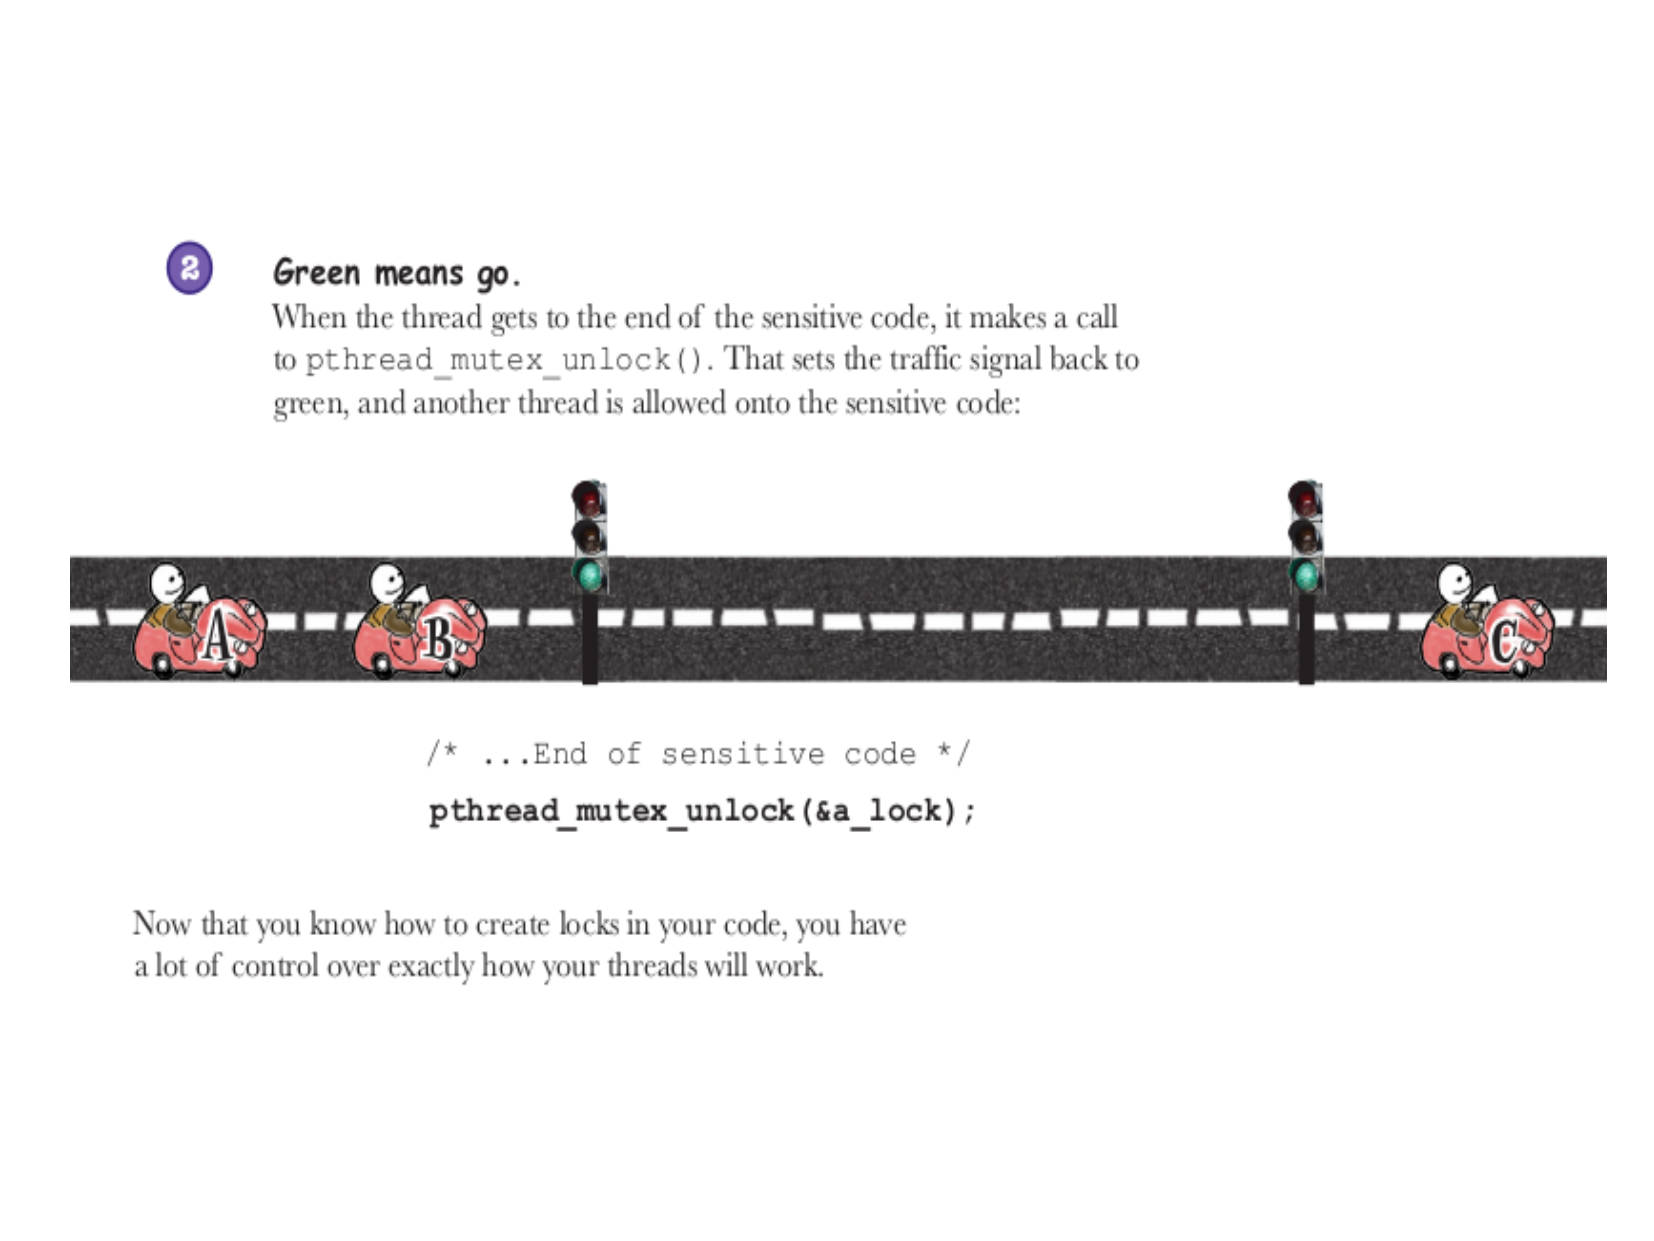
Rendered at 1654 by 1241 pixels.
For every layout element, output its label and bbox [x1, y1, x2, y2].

picture [70, 188, 1607, 1016]
